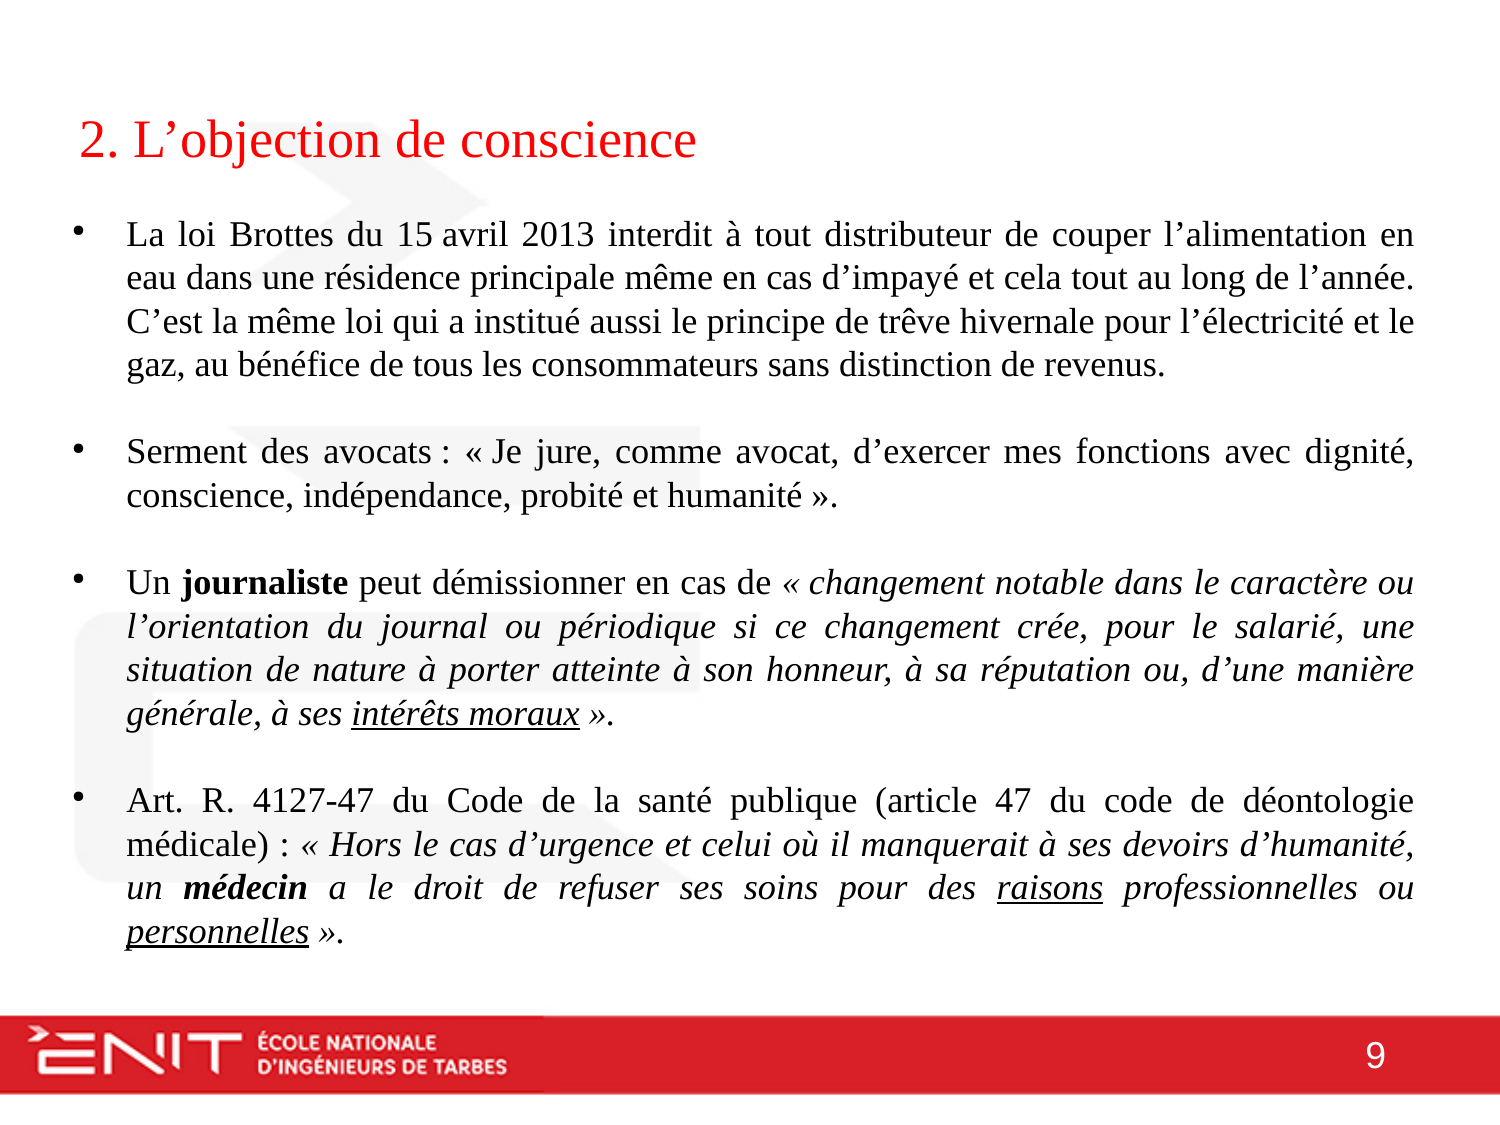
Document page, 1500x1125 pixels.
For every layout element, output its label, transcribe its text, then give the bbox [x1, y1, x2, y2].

list La loi Brottes du 15 avril 2013 interdit à tout distributeur de couper l’alimentation en eau dans une résidence principale même en cas d’impayé et cela tout au long de l’année. C’est la même loi qui a institué aussi le principe de trêve hivernale pour l’électricité et le gaz, au bénéfice de tous les consommateurs sans distinction de revenus. Serment des avocats : « Je jure, comme avocat, d’exercer mes fonctions avec dignité, conscience, indépendance, probité et humanité ». Un journaliste peut démissionner en cas de « changement notable dans le caractère ou l’orientation du journal ou périodique si ce changement crée, pour le salarié, une situation de nature à porter atteinte à son honneur, à sa réputation ou, d’une manière générale, à ses intérêts moraux ». Art. R. 4127-47 du Code de la santé publique (article 47 du code de déontologie médicale) : « Hors le cas d’urgence et celui où il manquerait à ses devoirs d’humanité, un médecin a le droit de refuser ses soins pour des raisons professionnelles ou personnelles ». [64, 209, 1415, 993]
title 2. L’objection de conscience [64, 31, 1359, 249]
picture [0, 0, 1500, 1125]
text_box <numéro> [1350, 1027, 1500, 1098]
